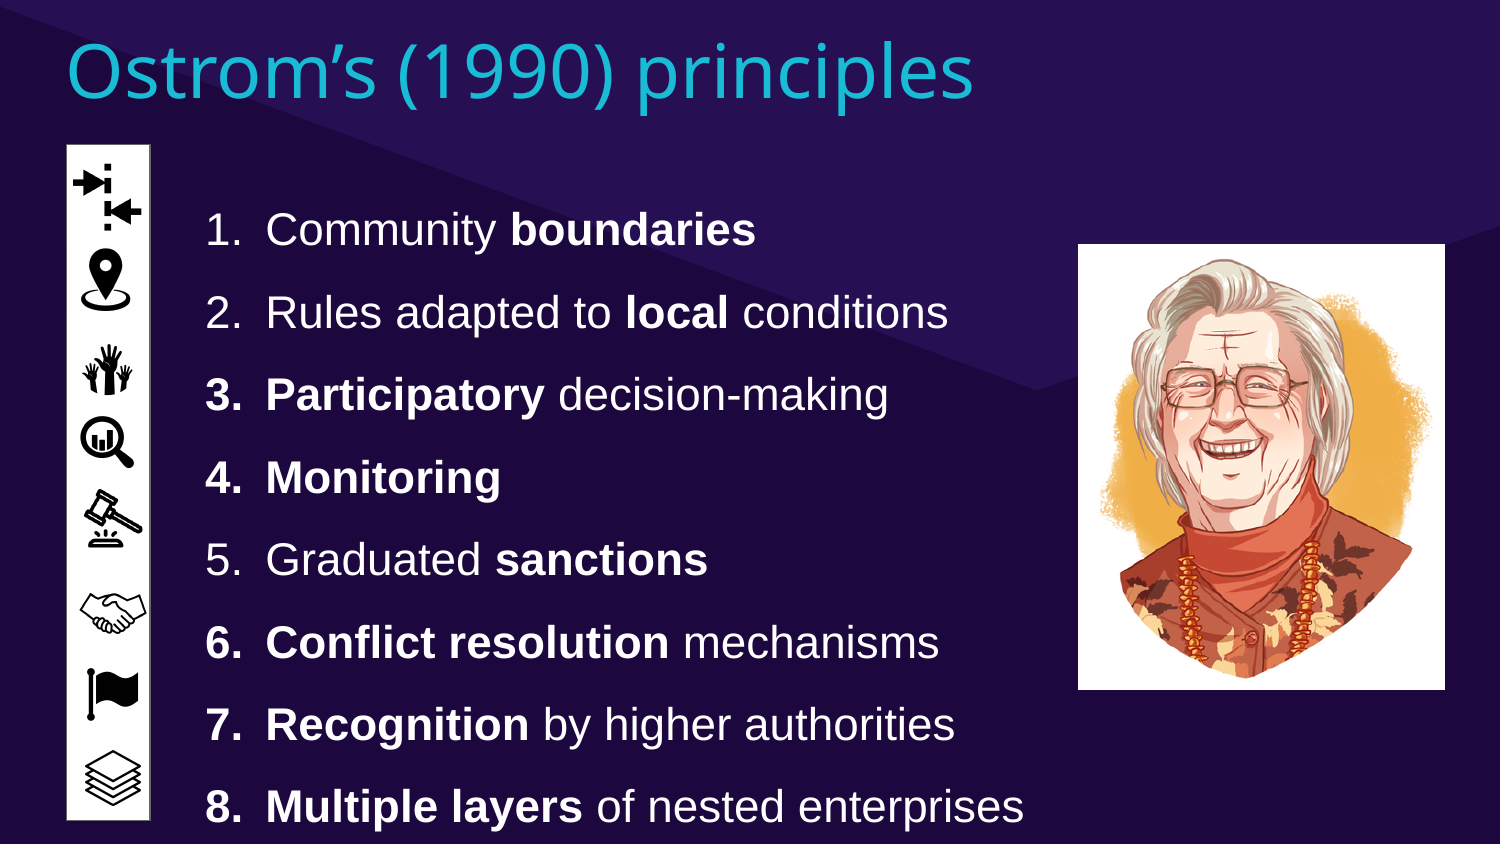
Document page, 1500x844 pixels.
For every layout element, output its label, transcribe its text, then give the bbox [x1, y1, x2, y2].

picture [85, 667, 141, 723]
picture [1078, 244, 1445, 691]
title Ostrom’s (1990) principles [50, 22, 1472, 129]
picture [85, 750, 141, 806]
text_box [66, 144, 151, 821]
picture [69, 244, 145, 313]
picture [73, 408, 141, 476]
picture [70, 331, 145, 407]
text_box Community boundaries Rules adapted to local conditions Participatory decision-making Monitoring Graduated sanctions Conflict resolution mechanisms Recognition by higher authorities Multiple layers of nested enterprises [175, 157, 1074, 806]
picture [79, 576, 147, 645]
picture [75, 479, 151, 554]
picture [69, 159, 145, 235]
